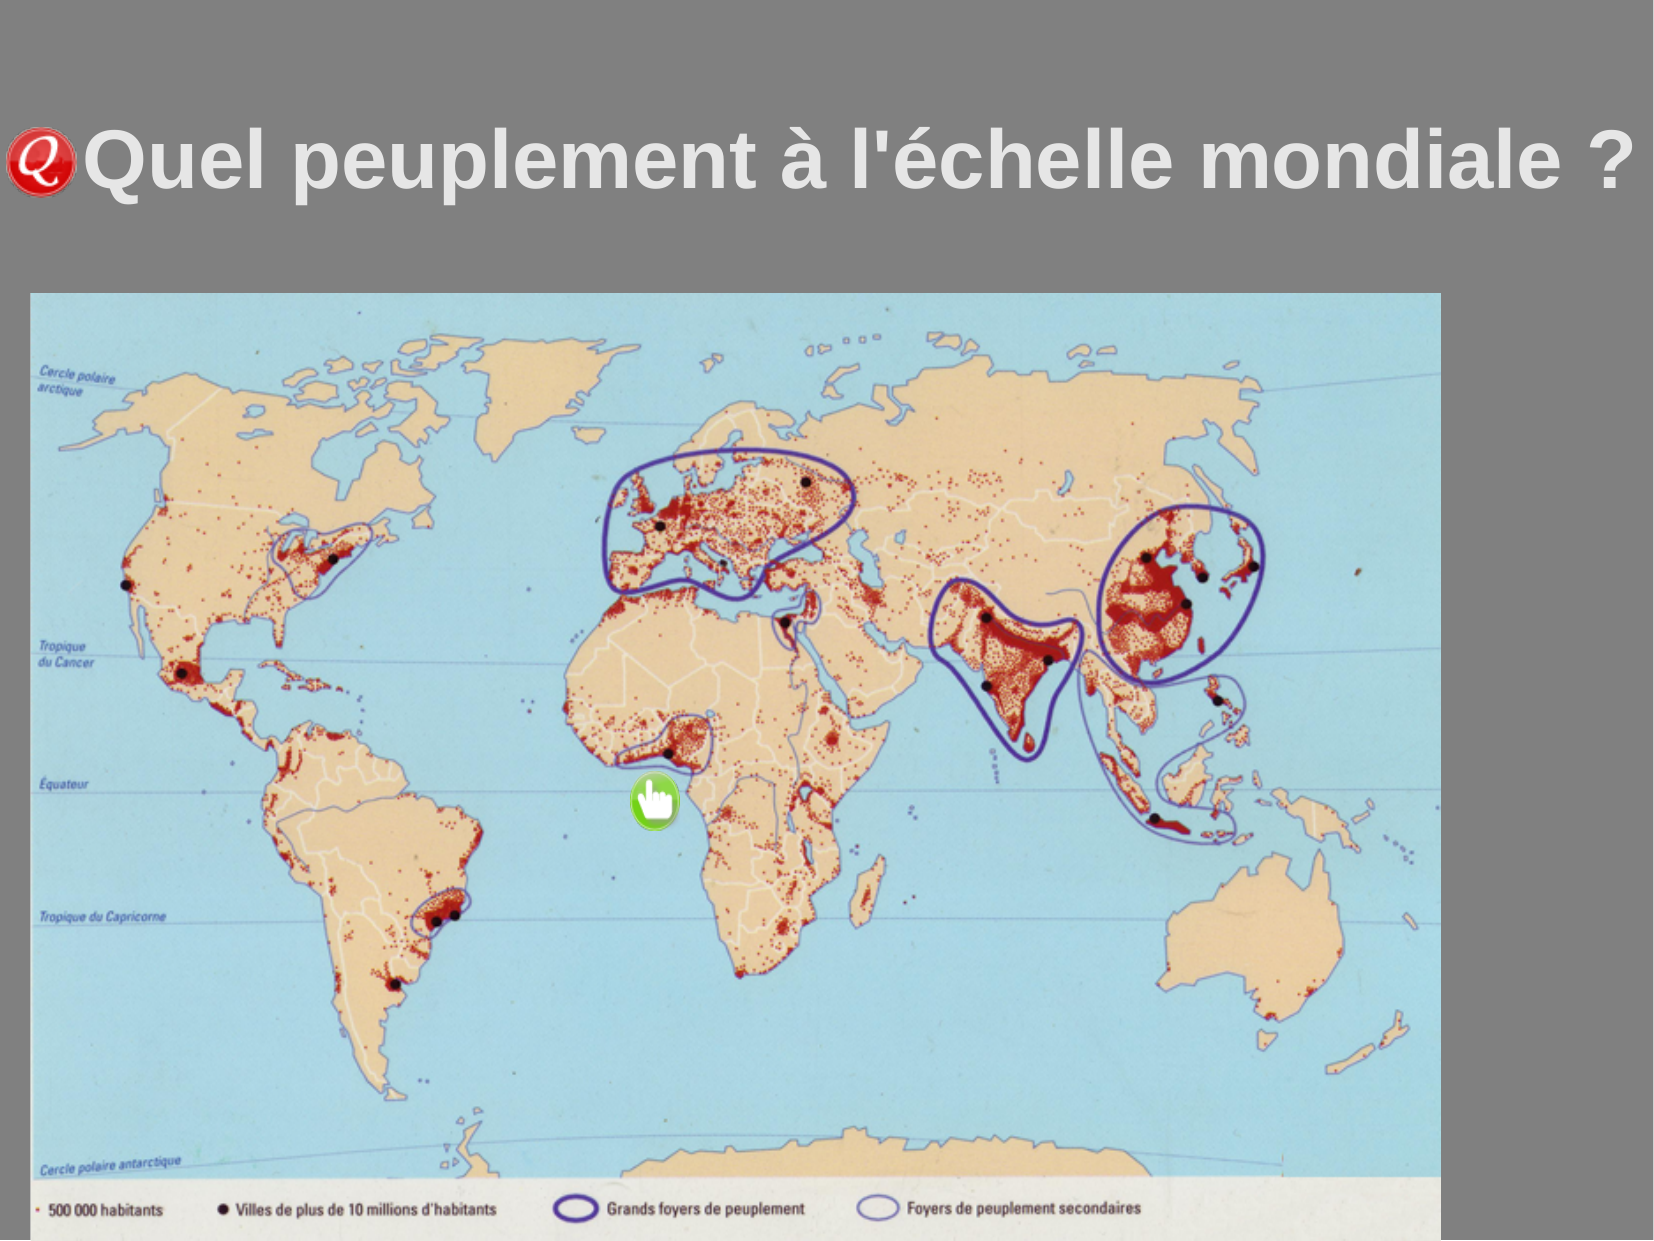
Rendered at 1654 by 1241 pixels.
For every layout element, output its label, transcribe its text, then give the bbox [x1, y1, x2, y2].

picture [29, 293, 1441, 1241]
picture [6, 127, 77, 198]
title Quel peuplement à l'échelle mondiale ? [79, 54, 1642, 266]
